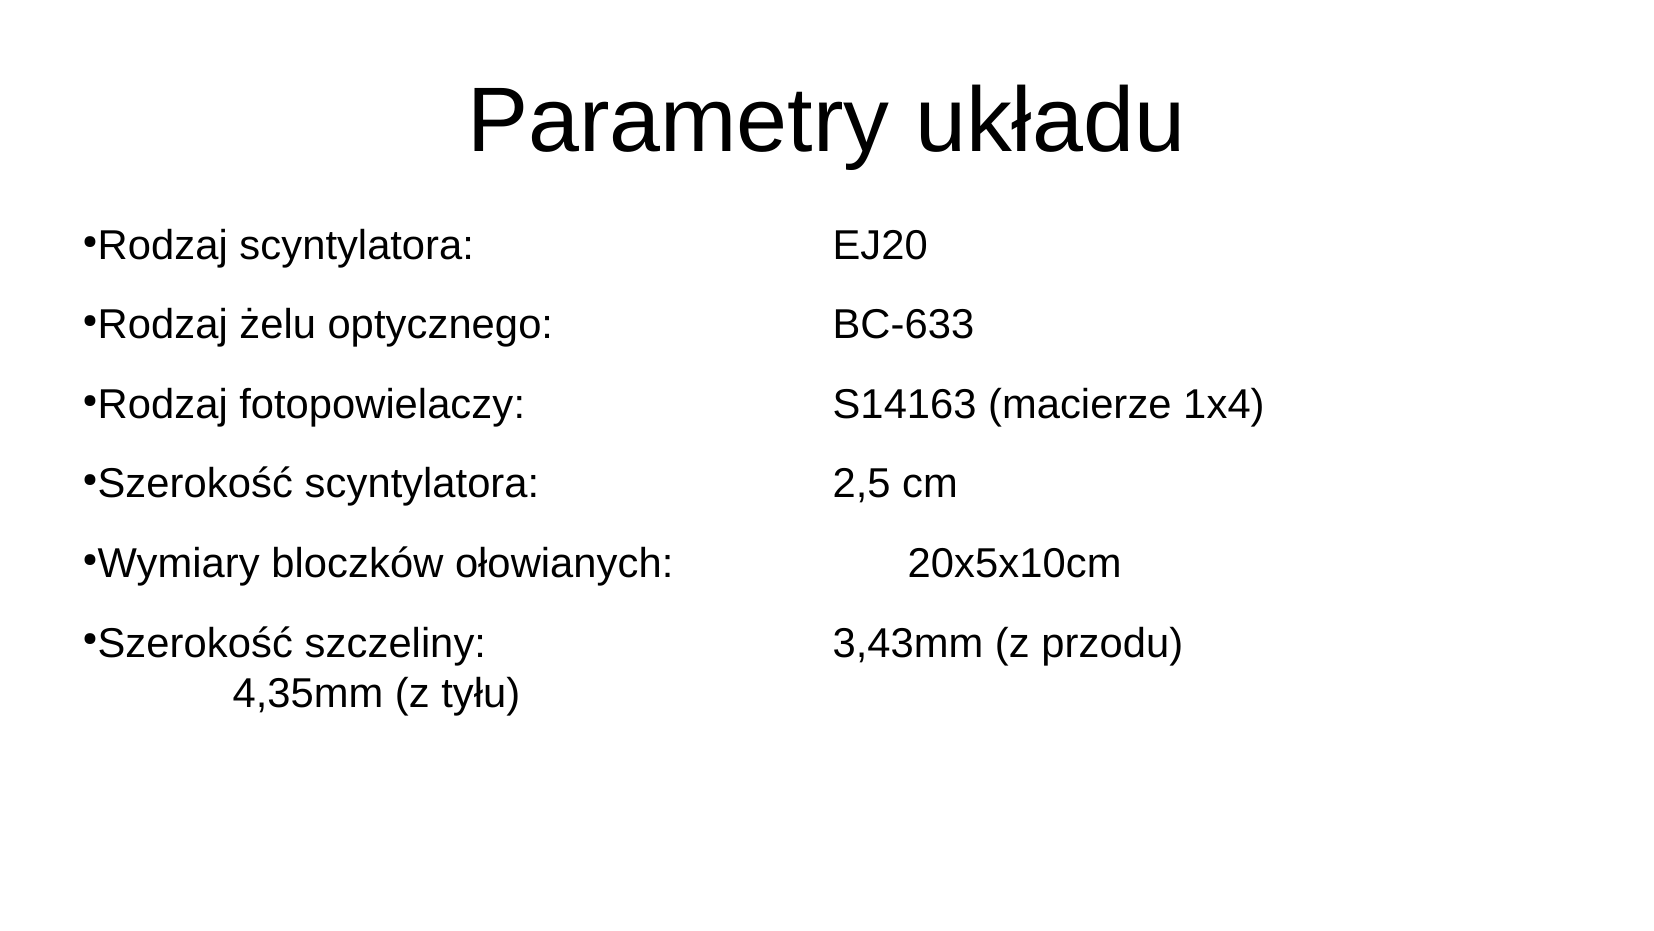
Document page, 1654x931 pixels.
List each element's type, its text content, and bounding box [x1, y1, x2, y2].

list Rodzaj scyntylatora: EJ20 Rodzaj żelu optycznego: BC-633 Rodzaj fotopowielaczy: S14163 (macierze 1x4) Szerokość scyntylatora: 2,5 cm Wymiary bloczków ołowianych: 20x5x10cm Szerokość szczeliny: 3,43mm (z przodu) 4,35mm (z tyłu) [82, 217, 1571, 758]
title Parametry układu [82, 37, 1571, 193]
